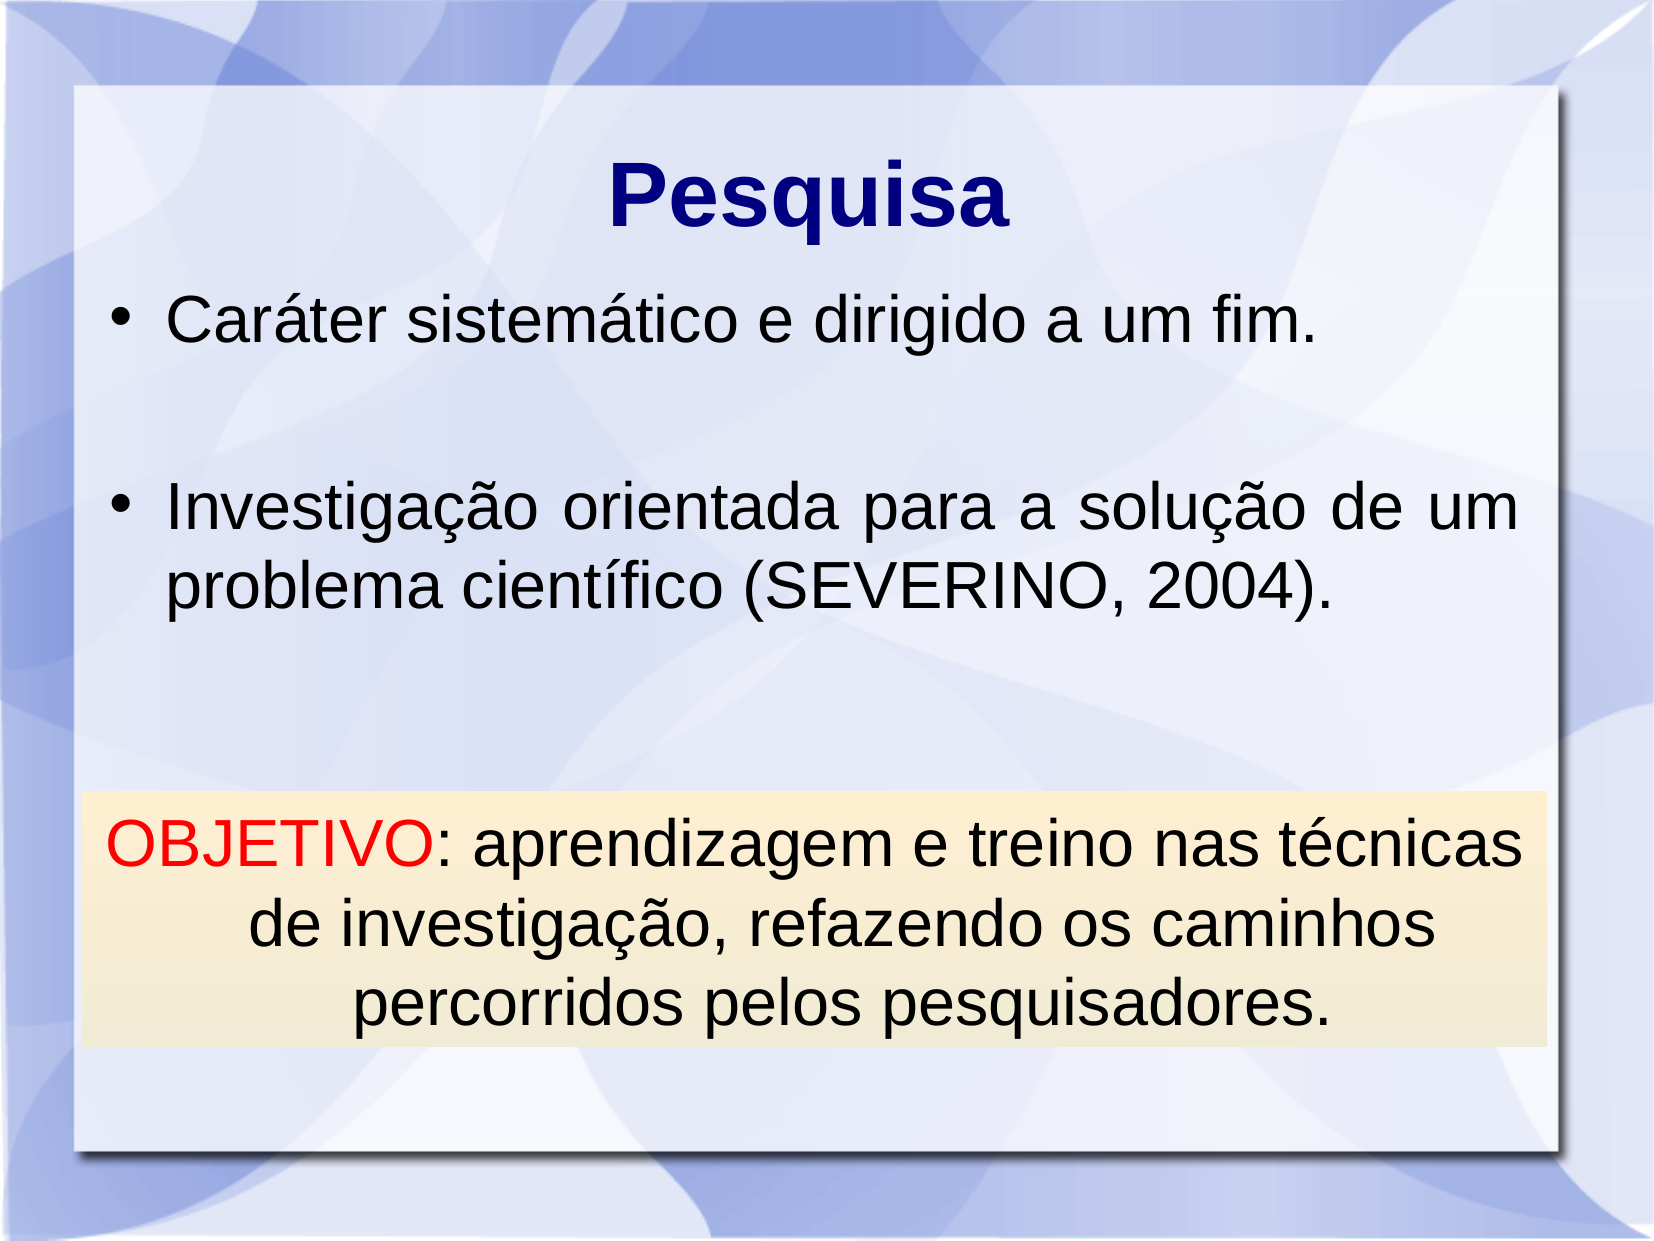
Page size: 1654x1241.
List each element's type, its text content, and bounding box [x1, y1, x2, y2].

text_box OBJETIVO: aprendizagem e treino nas técnicas de investigação, refazendo os caminhos percorridos pelos pesquisadores. [82, 791, 1548, 1047]
text_box Caráter sistemático e dirigido a um fim. Investigação orientada para a solução de um problema científico (SEVERINO, 2004). [94, 298, 1536, 769]
picture [0, 0, 1654, 1241]
title Pesquisa [82, 90, 1536, 298]
